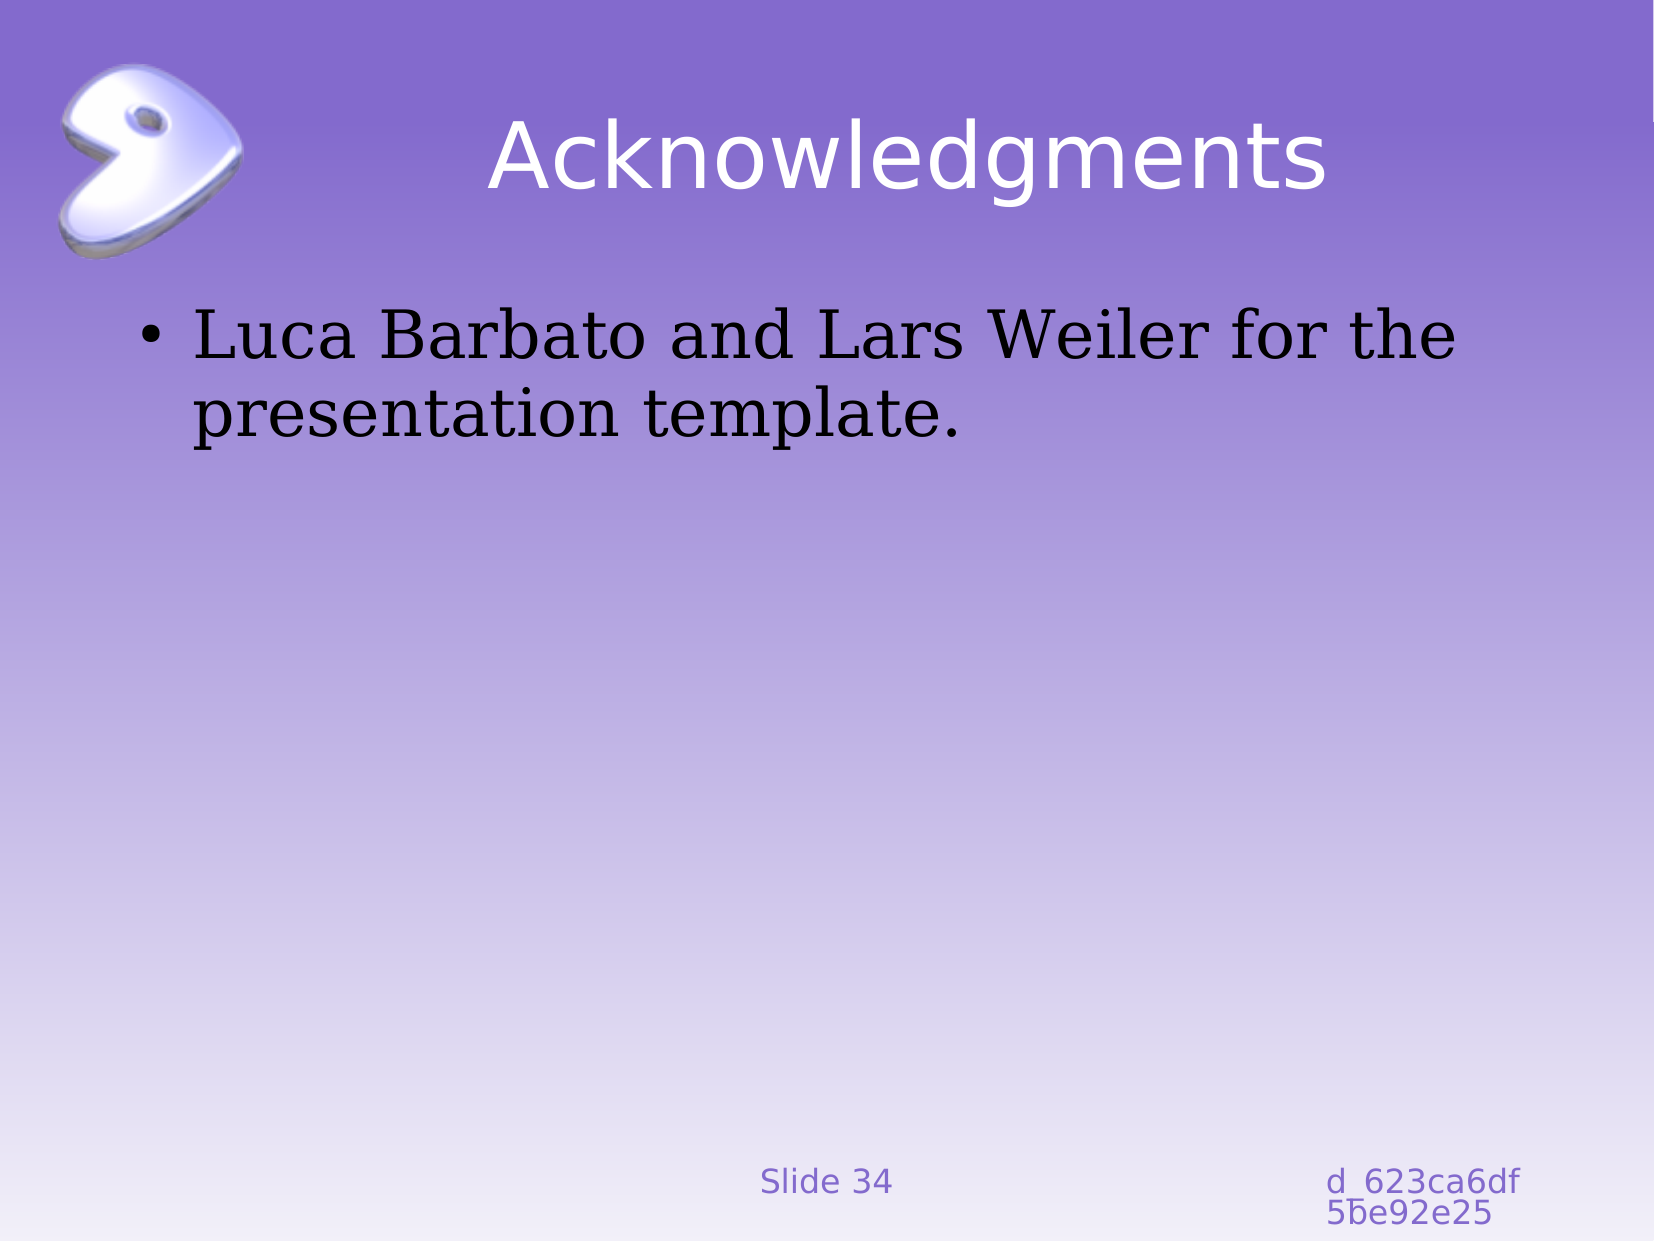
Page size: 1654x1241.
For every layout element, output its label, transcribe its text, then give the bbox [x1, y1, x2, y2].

list Luca Barbato and Lars Weiler for the presentation template. [121, 296, 1534, 1127]
title Acknowledgments [288, 44, 1531, 268]
picture [49, 61, 248, 266]
